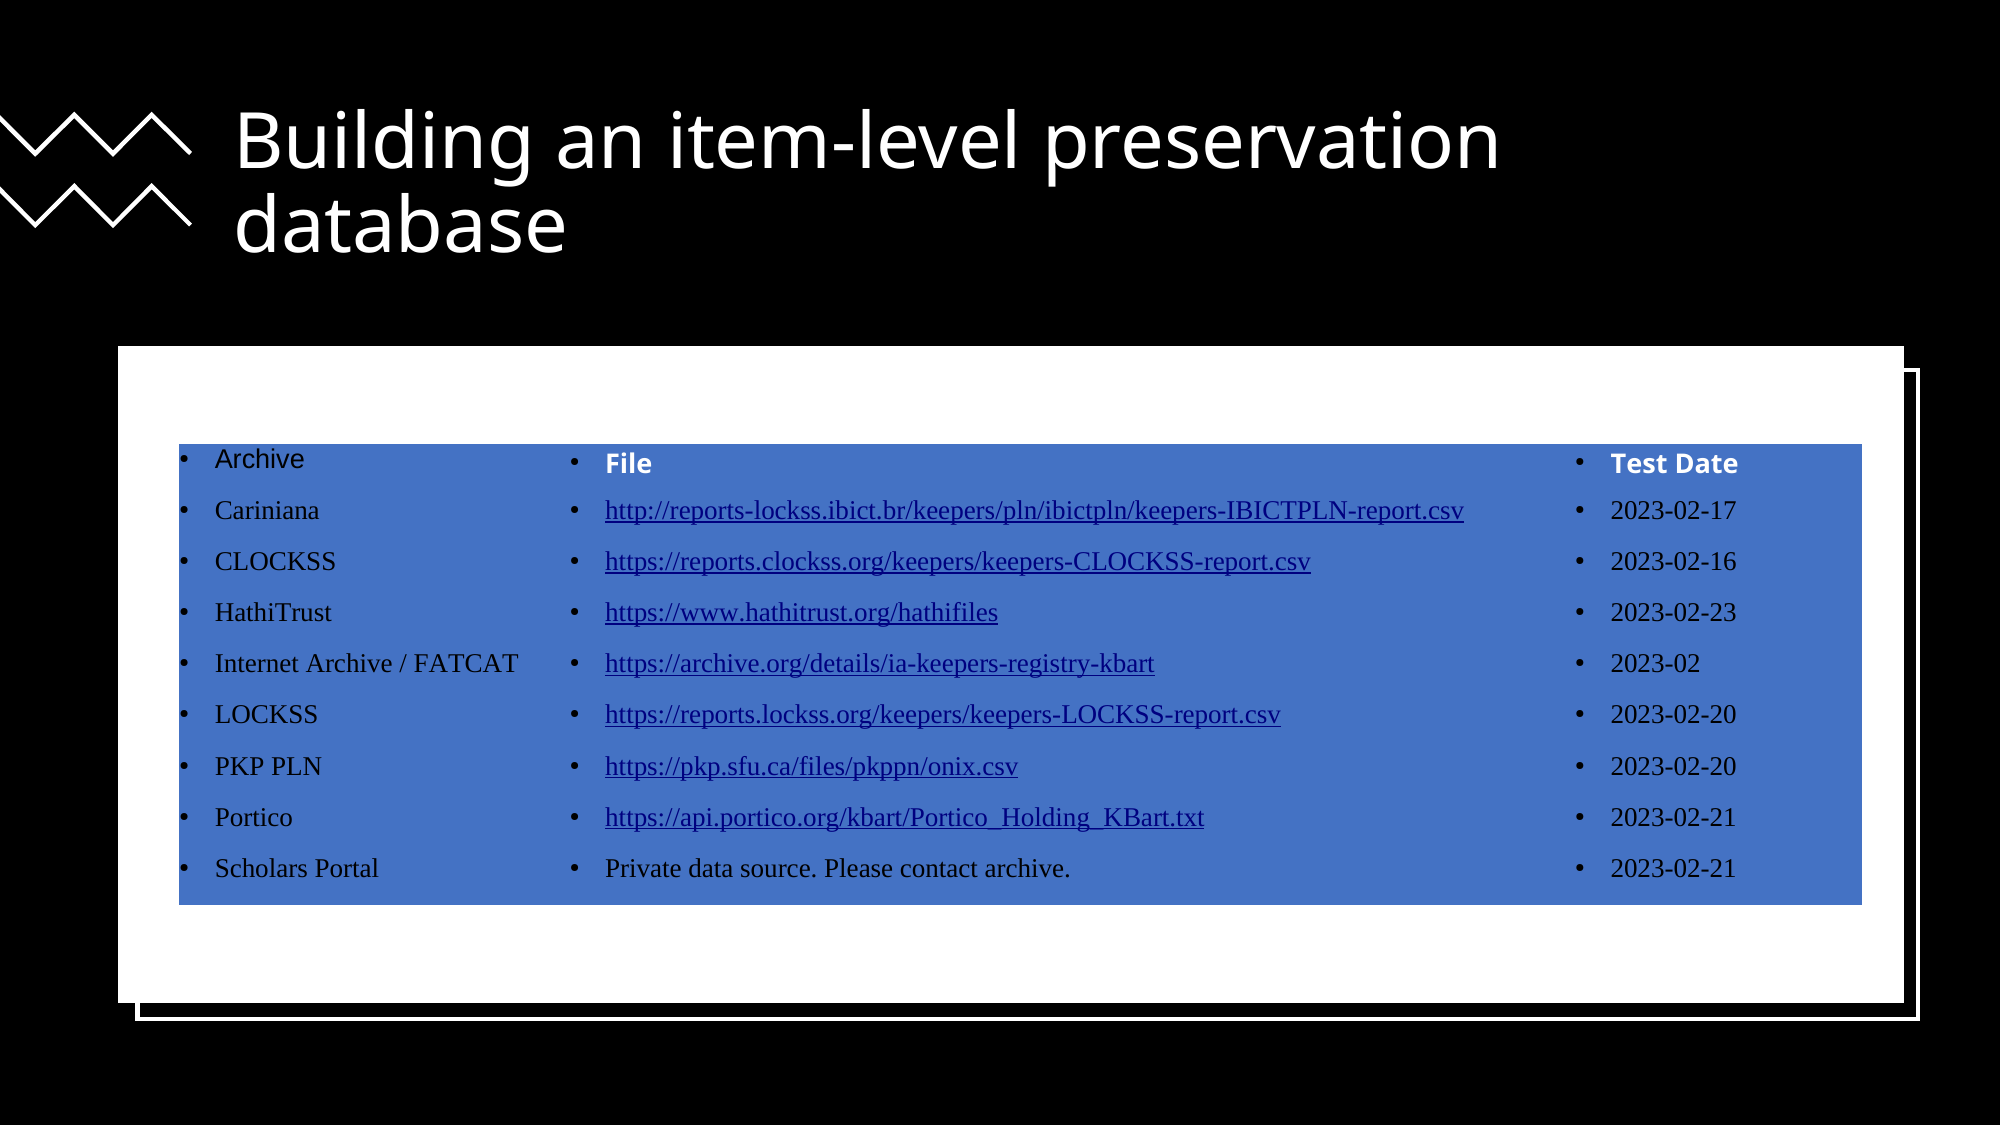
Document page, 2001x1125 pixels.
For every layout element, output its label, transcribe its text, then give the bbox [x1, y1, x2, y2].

table_cell CLOCKSS [179, 547, 570, 598]
text_box [0, 0, 2000, 1125]
table_cell PKP PLN [179, 751, 570, 802]
table_header Test Date [1575, 444, 1862, 495]
table_cell Private data source. Please contact archive. [570, 853, 1575, 905]
table_cell 2023-02-21 [1575, 853, 1862, 905]
table_cell https://pkp.sfu.ca/files/pkppn/onix.csv [570, 751, 1575, 802]
table_cell https://www.hathitrust.org/hathifiles [570, 598, 1575, 649]
table_cell 2023-02-20 [1575, 751, 1862, 802]
table_cell 2023-02 [1575, 649, 1862, 700]
table_cell Internet Archive / FATCAT [179, 649, 570, 700]
table_cell 2023-02-16 [1575, 547, 1862, 598]
table_cell https://reports.lockss.org/keepers/keepers-LOCKSS-report.csv [570, 700, 1575, 751]
table_cell 2023-02-17 [1575, 495, 1862, 547]
table_cell 2023-02-21 [1575, 802, 1862, 853]
table_cell Portico [179, 802, 570, 853]
table_header File [570, 444, 1575, 495]
table_cell https://reports.clockss.org/keepers/keepers-CLOCKSS-report.csv [570, 547, 1575, 598]
table_cell https://api.portico.org/kbart/Portico_Holding_KBart.txt [570, 802, 1575, 853]
table_cell https://archive.org/details/ia-keepers-registry-kbart [570, 649, 1575, 700]
table_cell http://reports-lockss.ibict.br/keepers/pln/ibictpln/keepers-IBICTPLN-report.csv [570, 495, 1575, 547]
table_cell LOCKSS [179, 700, 570, 751]
table_cell HathiTrust [179, 598, 570, 649]
table_header Archive [179, 444, 570, 495]
table_cell 2023-02-20 [1575, 700, 1862, 751]
table_cell Cariniana [179, 495, 570, 547]
table_cell 2023-02-23 [1575, 598, 1862, 649]
title Building an item-level preservation database [218, 92, 1818, 278]
table_cell Scholars Portal [179, 853, 570, 905]
